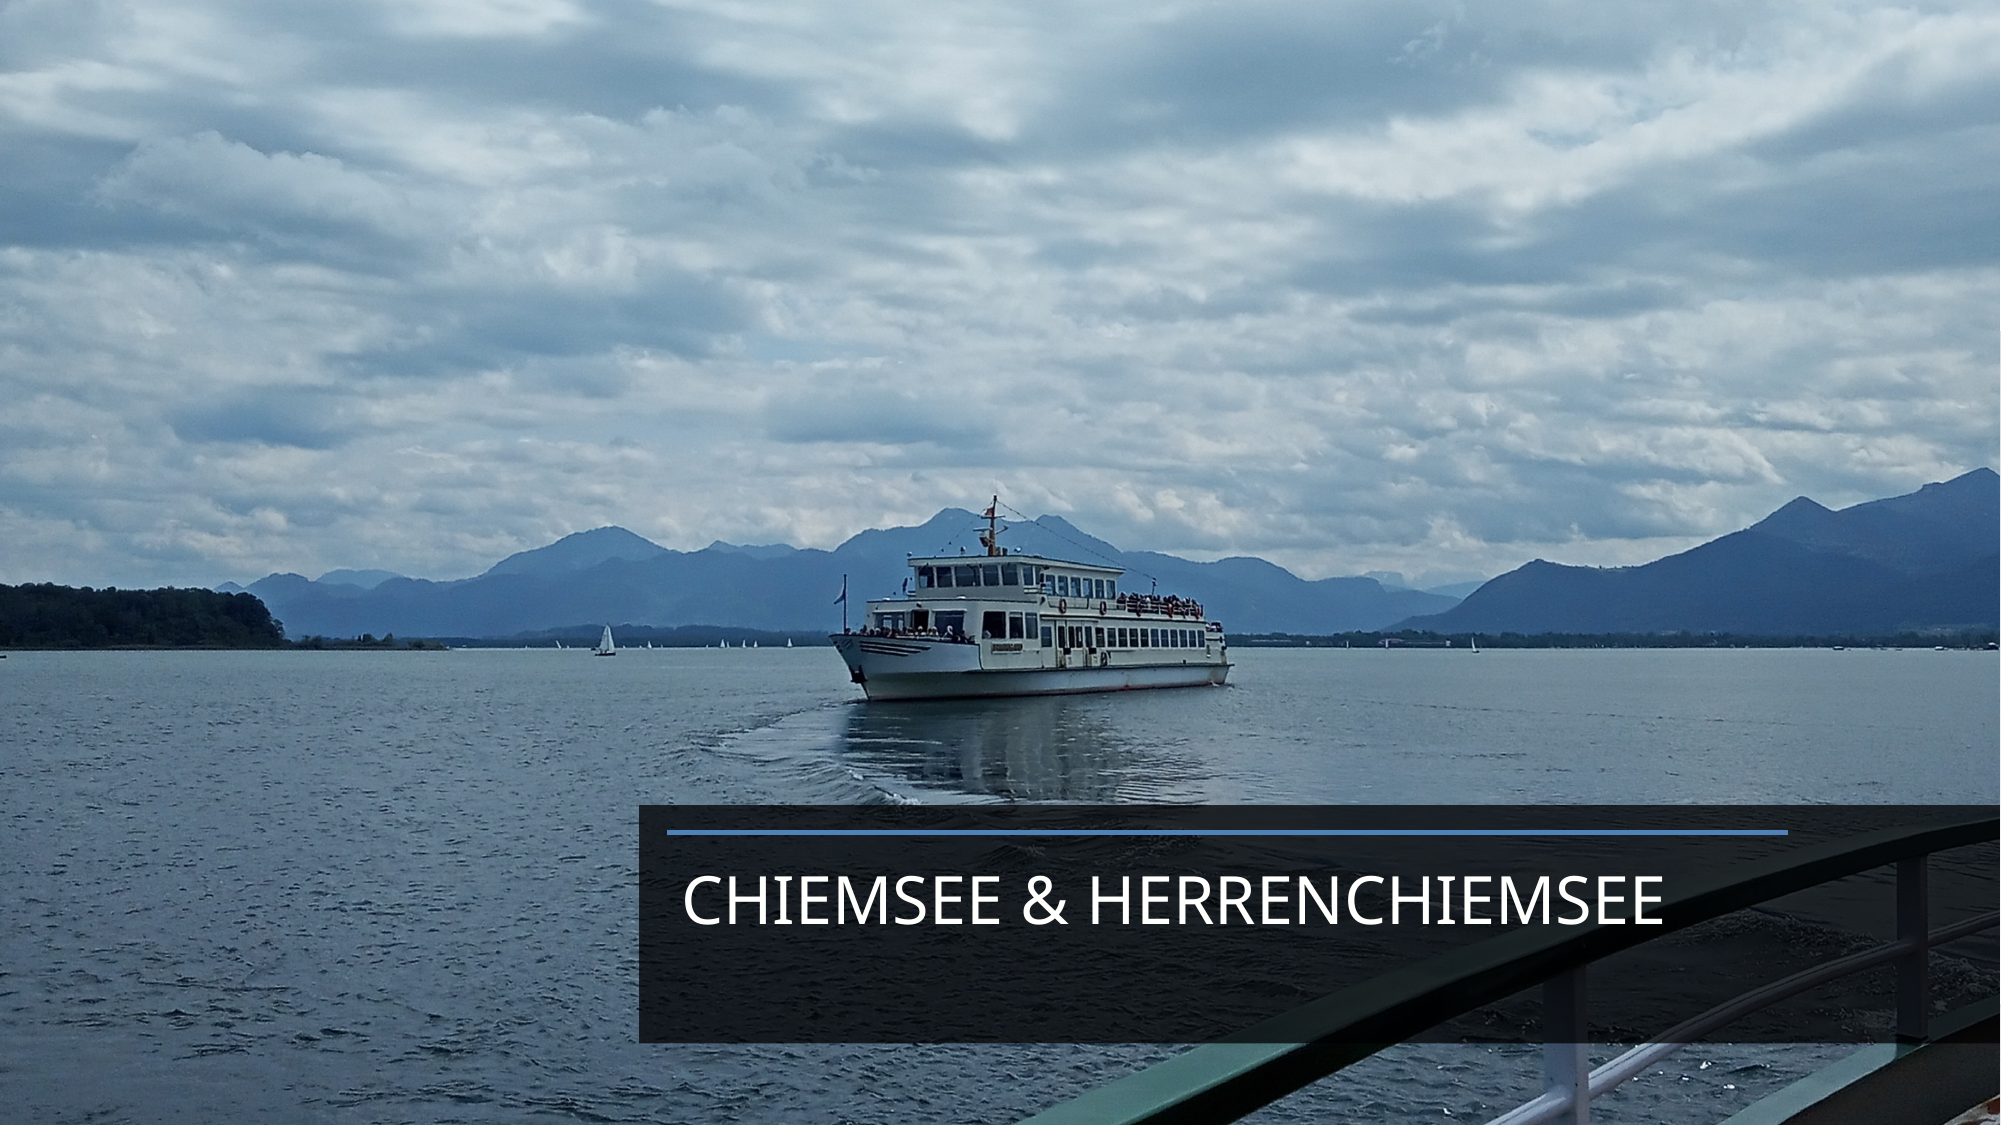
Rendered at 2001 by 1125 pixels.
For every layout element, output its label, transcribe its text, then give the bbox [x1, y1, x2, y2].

text_box [639, 805, 2000, 1043]
picture [0, 0, 2000, 1125]
title CHIEMSEE & HERRENCHIEMSEE [666, 859, 1788, 1017]
